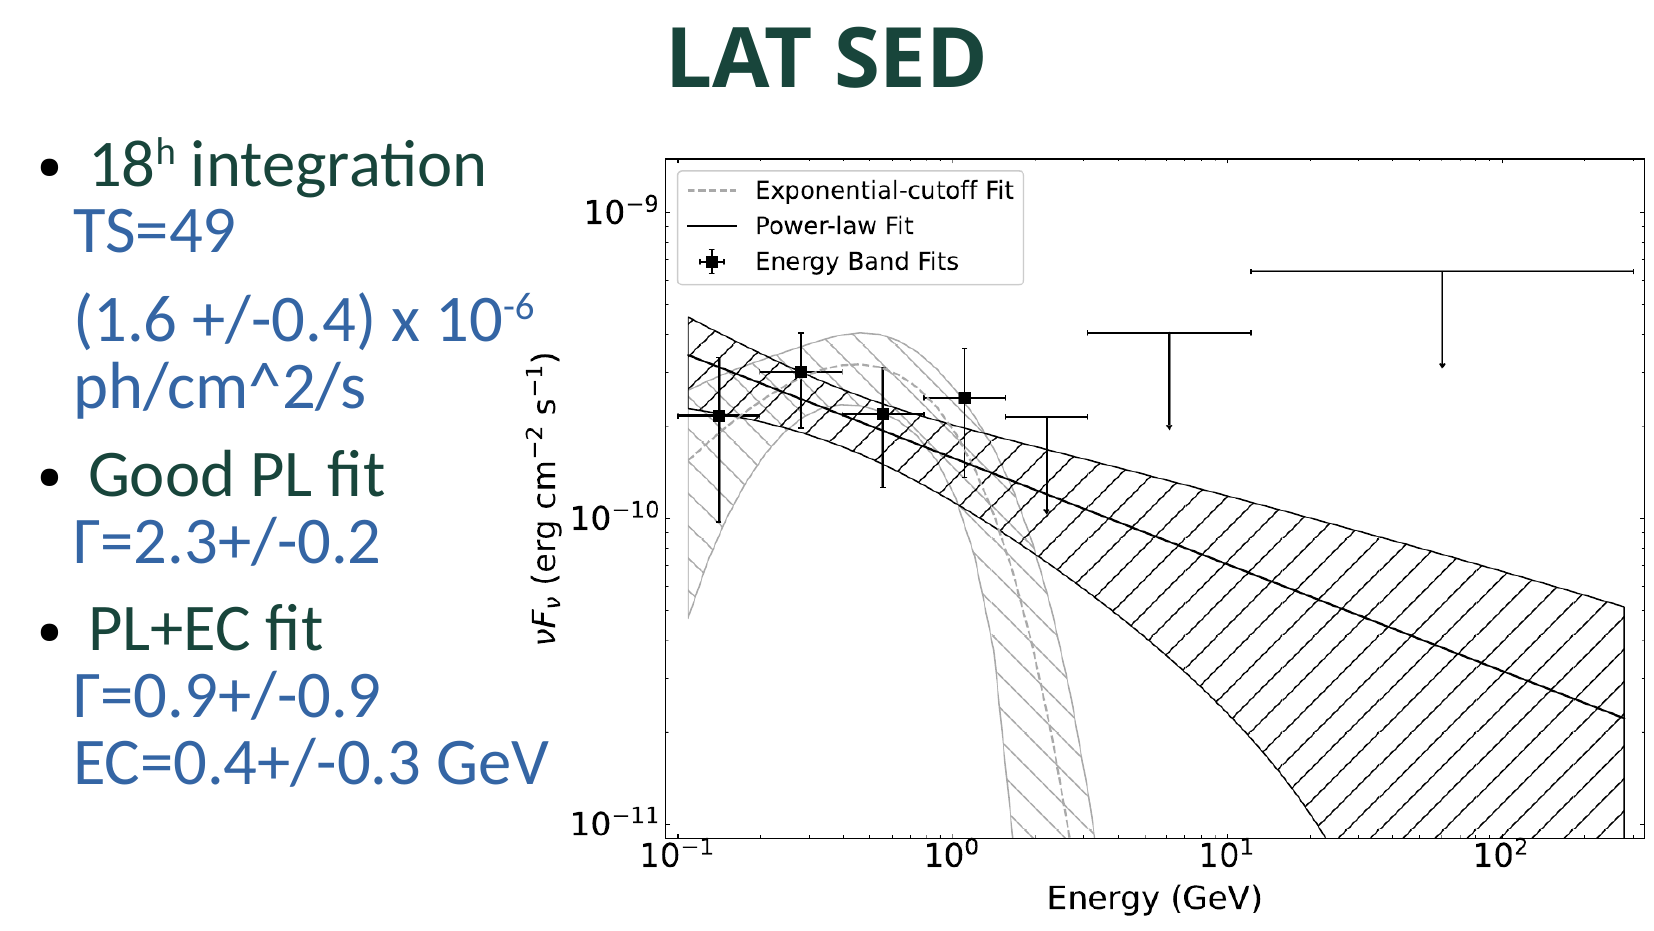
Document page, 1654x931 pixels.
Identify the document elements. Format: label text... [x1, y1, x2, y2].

picture [595, 154, 1647, 919]
title LAT SED [82, 0, 1571, 148]
text_box 18h integration TS=49 (1.6 +/-0.4) x 10-6 ph/cm^2/s Good PL fit Γ=2.3+/-0.2 PL+EC fit Γ=0.9+/-0.9 EC=0.4+/-0.3 GeV [37, 47, 595, 931]
